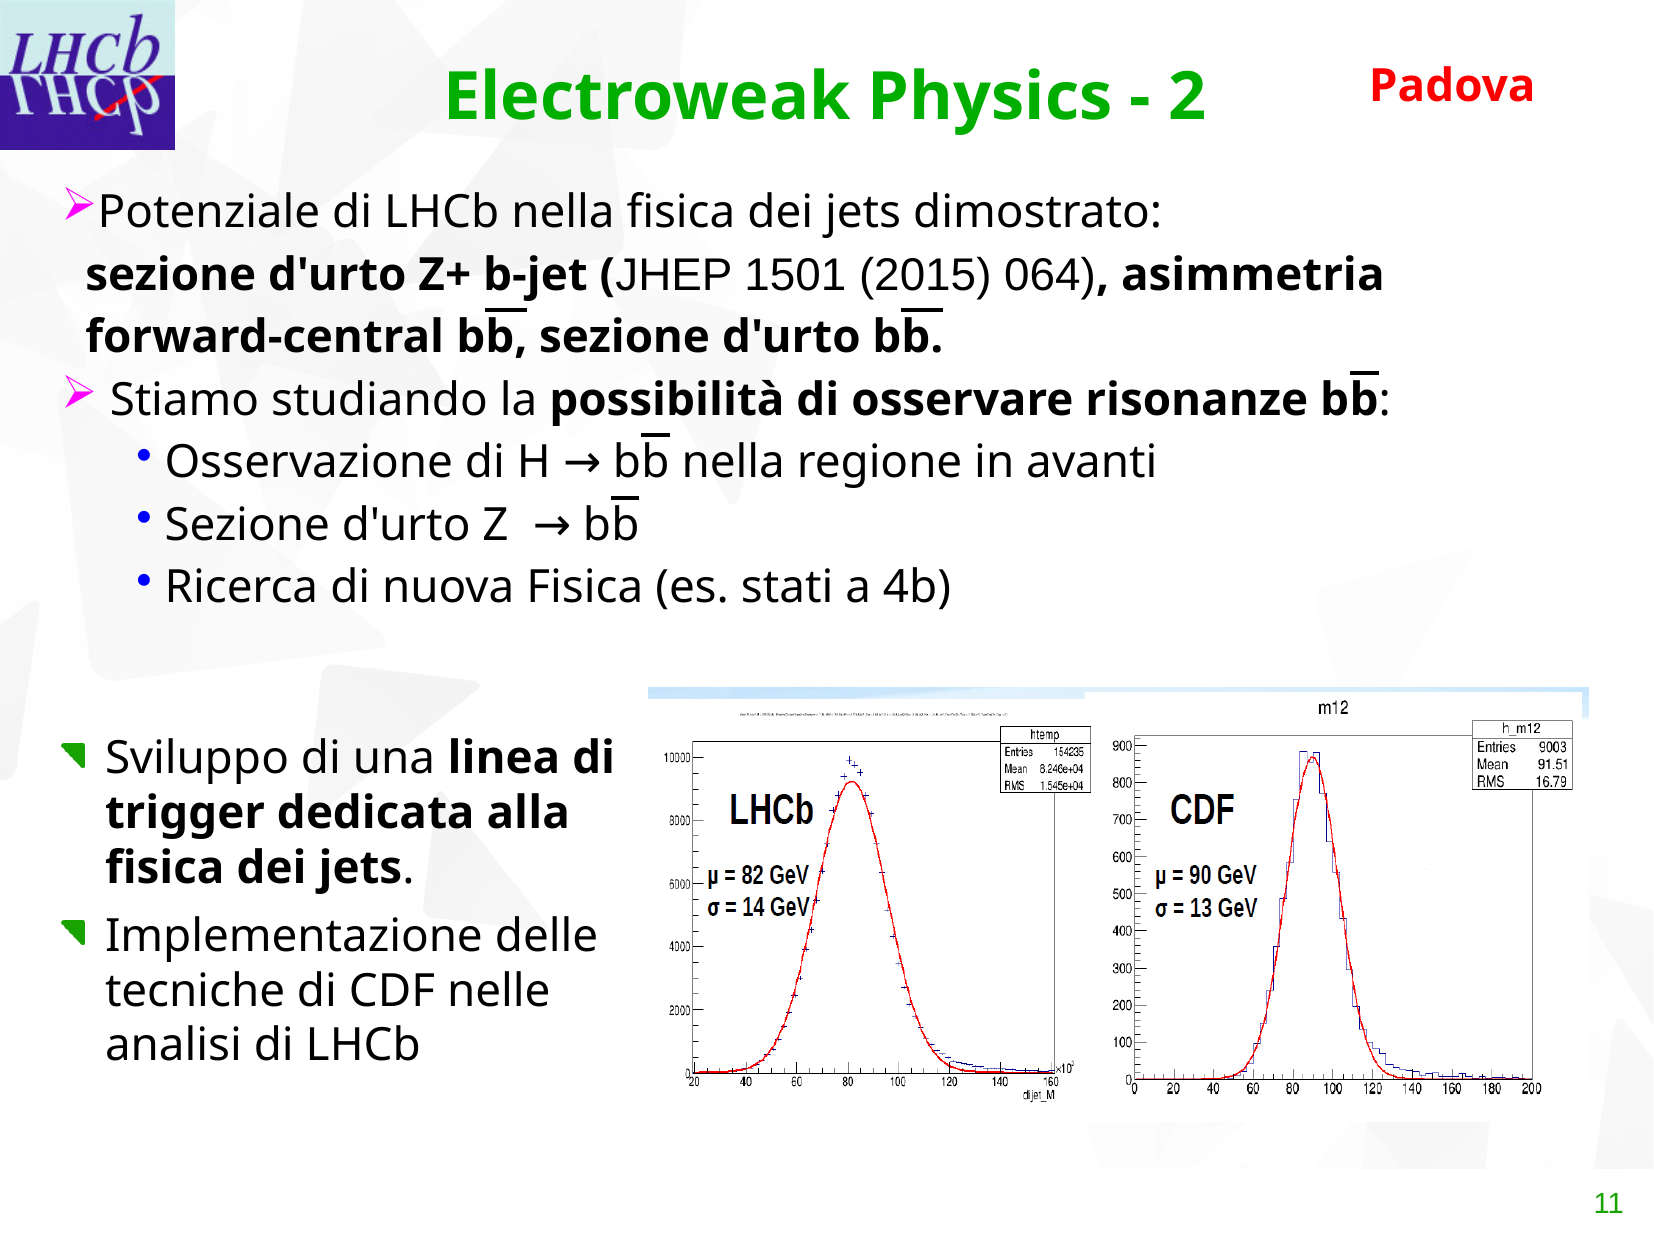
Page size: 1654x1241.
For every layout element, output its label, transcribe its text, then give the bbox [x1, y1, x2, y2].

picture [0, 0, 1654, 1169]
list Sviluppo di una linea di trigger dedicata alla fisica dei jets. Implementazione delle tecniche di CDF nelle analisi di LHCb [46, 652, 661, 1178]
title Electroweak Physics - 2 [62, 45, 1589, 142]
text_box Potenziale di LHCb nella fisica dei jets dimostrato: sezione d'urto Z+ b-jet (JHEP 1501 (2015) 064), asimmetria forward-central bb, sezione d'urto bb. Stiamo studiando la possibilità di osservare risonanze bb: Osservazione di H → bb nella regione in avanti Sezione d'urto Z → bb Ricerca di nuova Fisica (es. stati a 4b) [46, 171, 1470, 635]
text_box Padova [1354, 45, 1533, 125]
